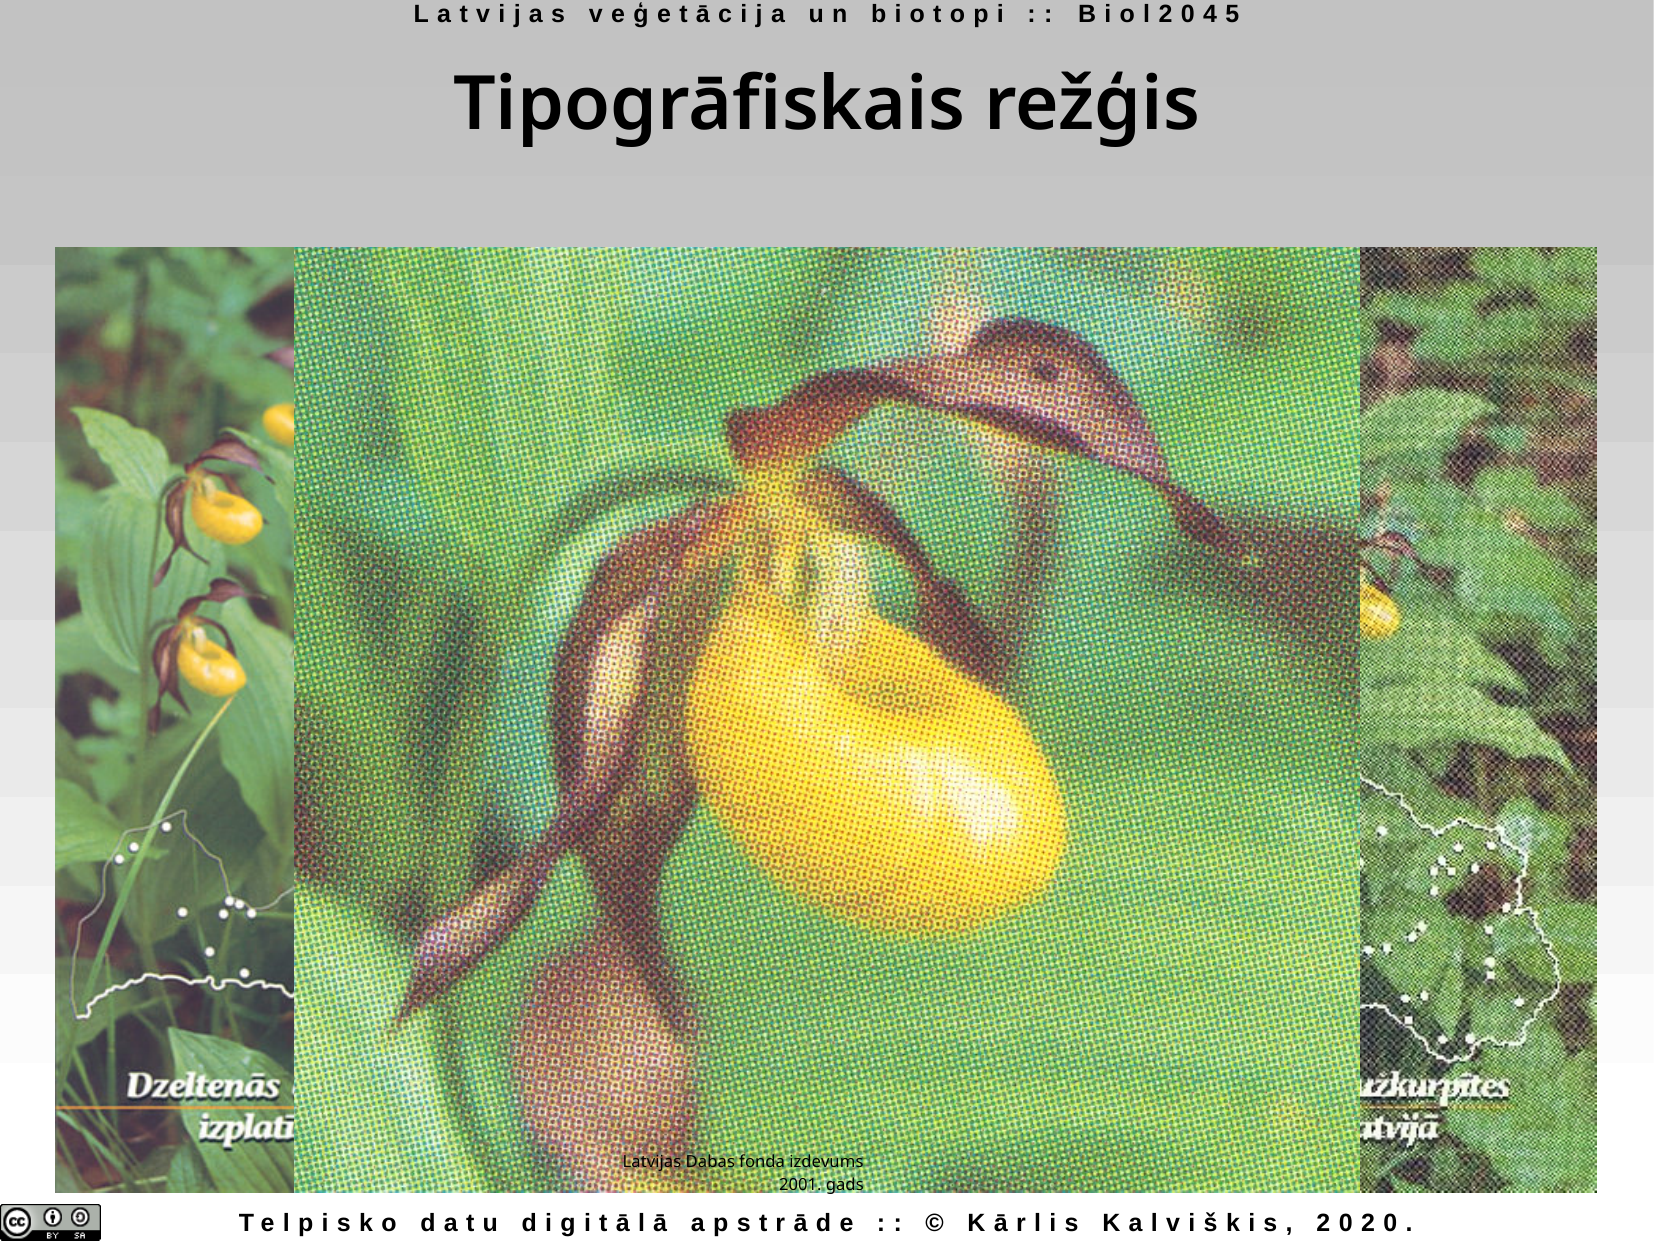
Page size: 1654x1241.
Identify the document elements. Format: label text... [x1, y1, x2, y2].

title Tipogrāfiskais režģis [29, 49, 1625, 296]
picture [0, 0, 1654, 1241]
text_box Latvijas Dabas fonda izdevums 2001. gads [622, 1149, 1037, 1190]
